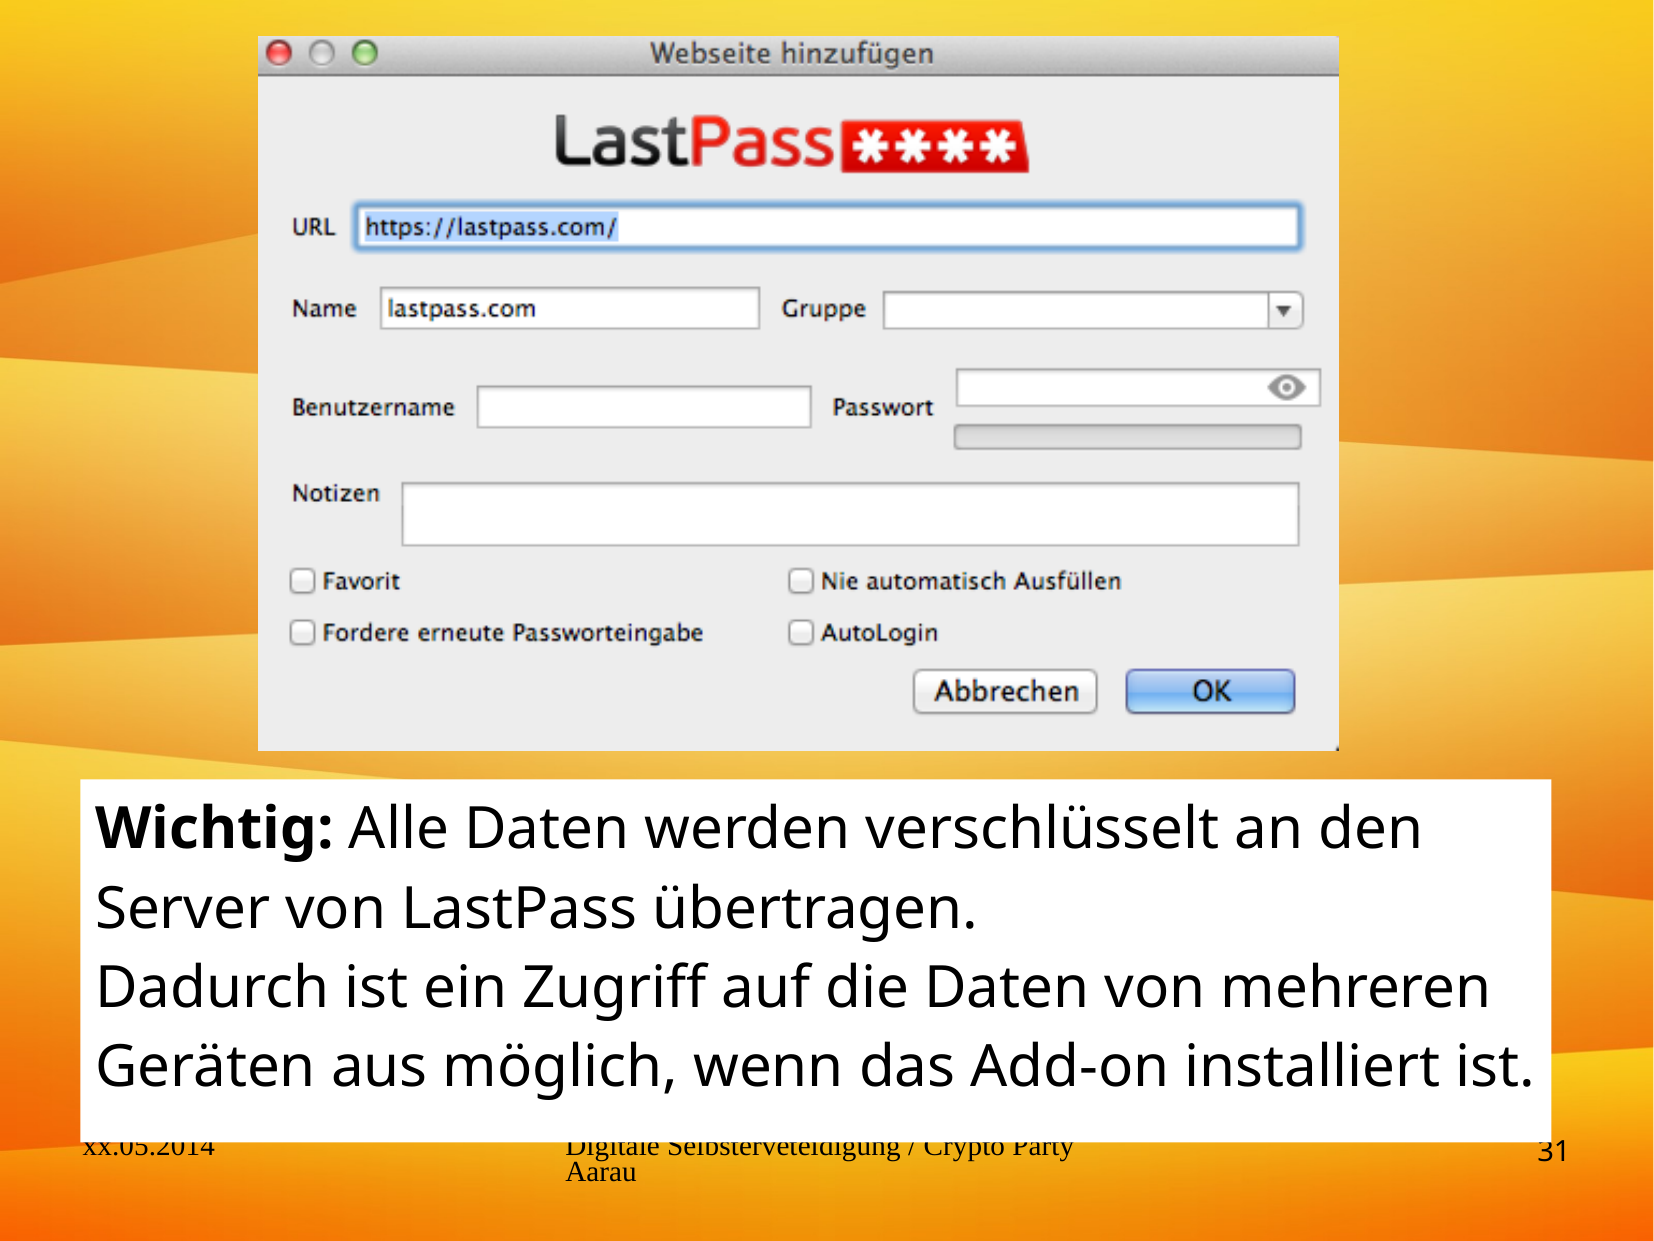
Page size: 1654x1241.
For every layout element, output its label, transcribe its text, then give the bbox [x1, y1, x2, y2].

text_box Wichtig: Alle Daten werden verschlüsselt an den Server von LastPass übertragen. Dadurch ist ein Zugriff auf die Daten von mehreren Geräten aus möglich, wenn das Add-on installiert ist. [80, 779, 1552, 1143]
picture [0, 0, 1654, 1241]
